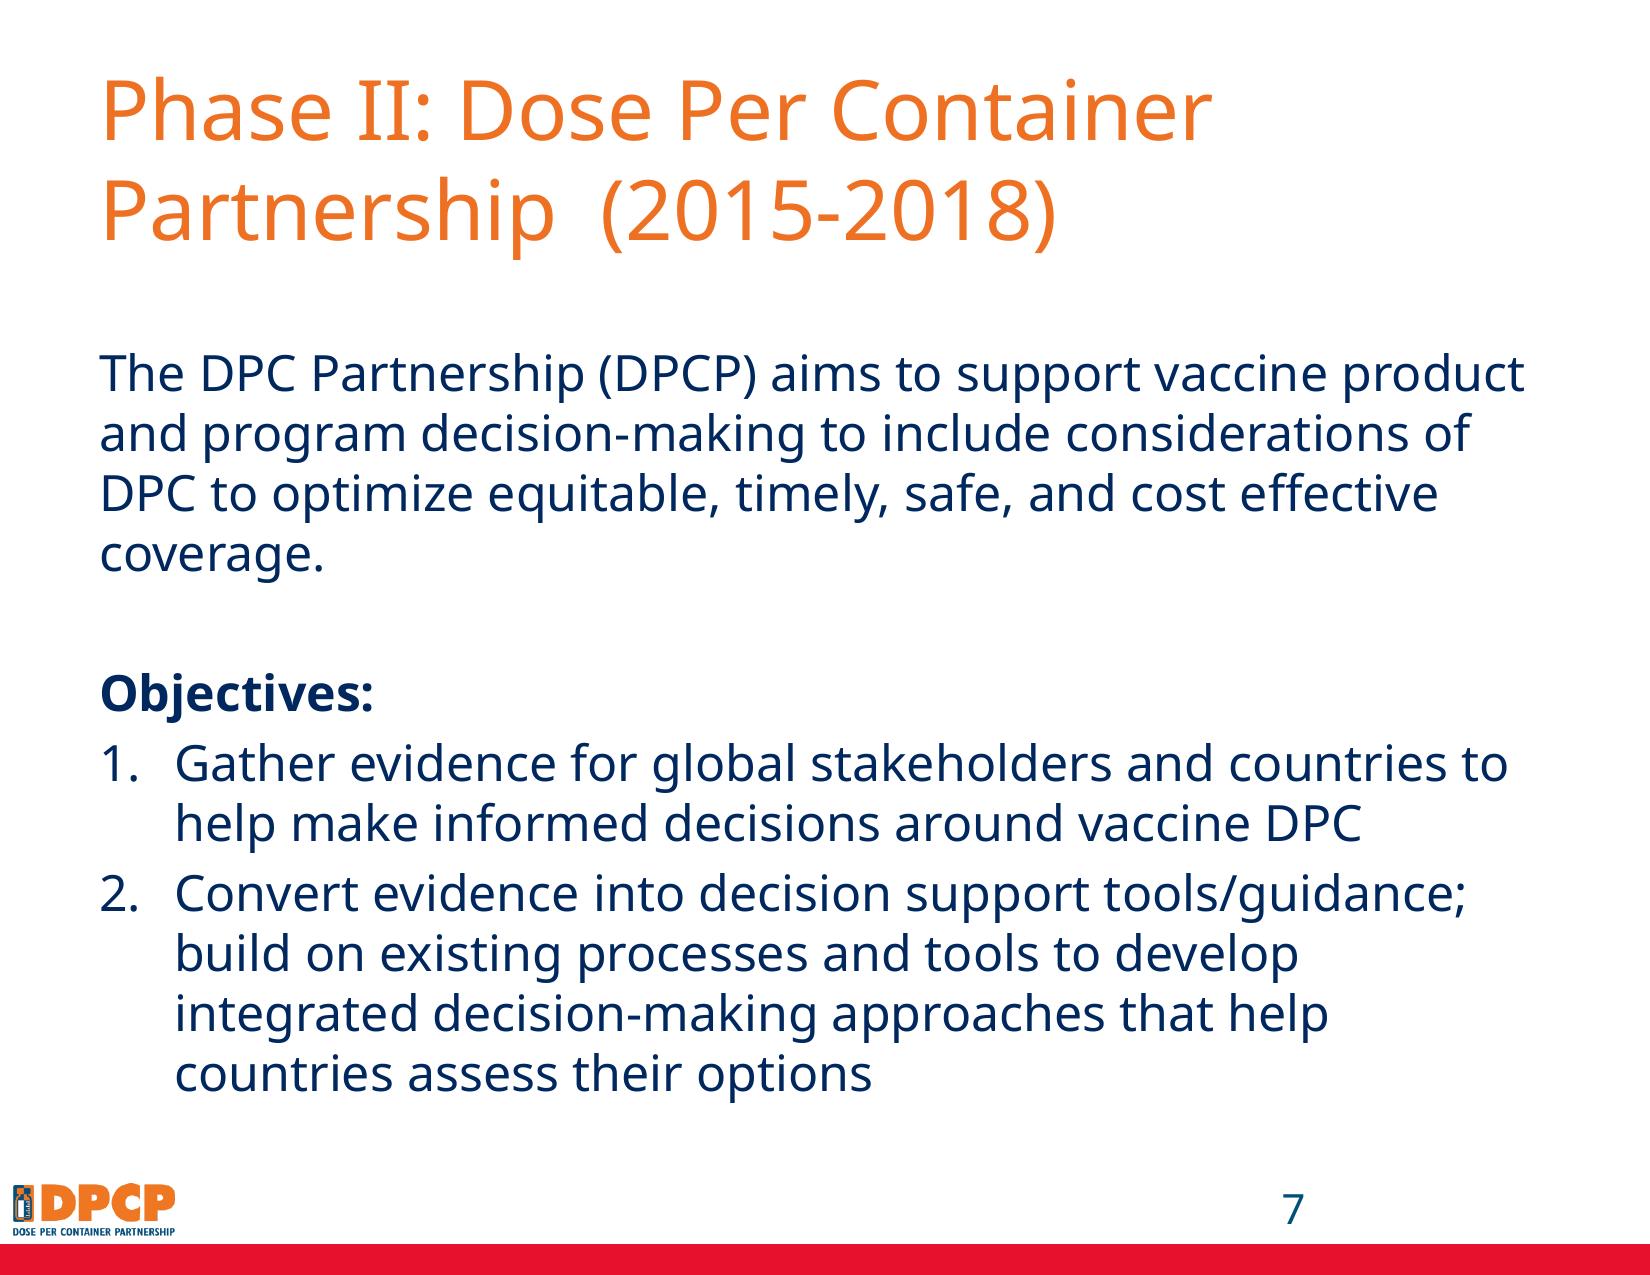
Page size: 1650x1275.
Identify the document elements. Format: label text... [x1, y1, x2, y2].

picture [12, 1183, 175, 1238]
list The DPC Partnership (DPCP) aims to support vaccine product and program decision-making to include considerations of DPC to optimize equitable, timely, safe, and cost effective coverage. Objectives: Gather evidence for global stakeholders and countries to help make informed decisions around vaccine DPC Convert evidence into decision support tools/guidance; build on existing processes and tools to develop integrated decision-making approaches that help countries assess their options [82, 333, 1568, 1175]
title Phase II: Dose Per Container Partnership (2015-2018) [82, 51, 1568, 264]
